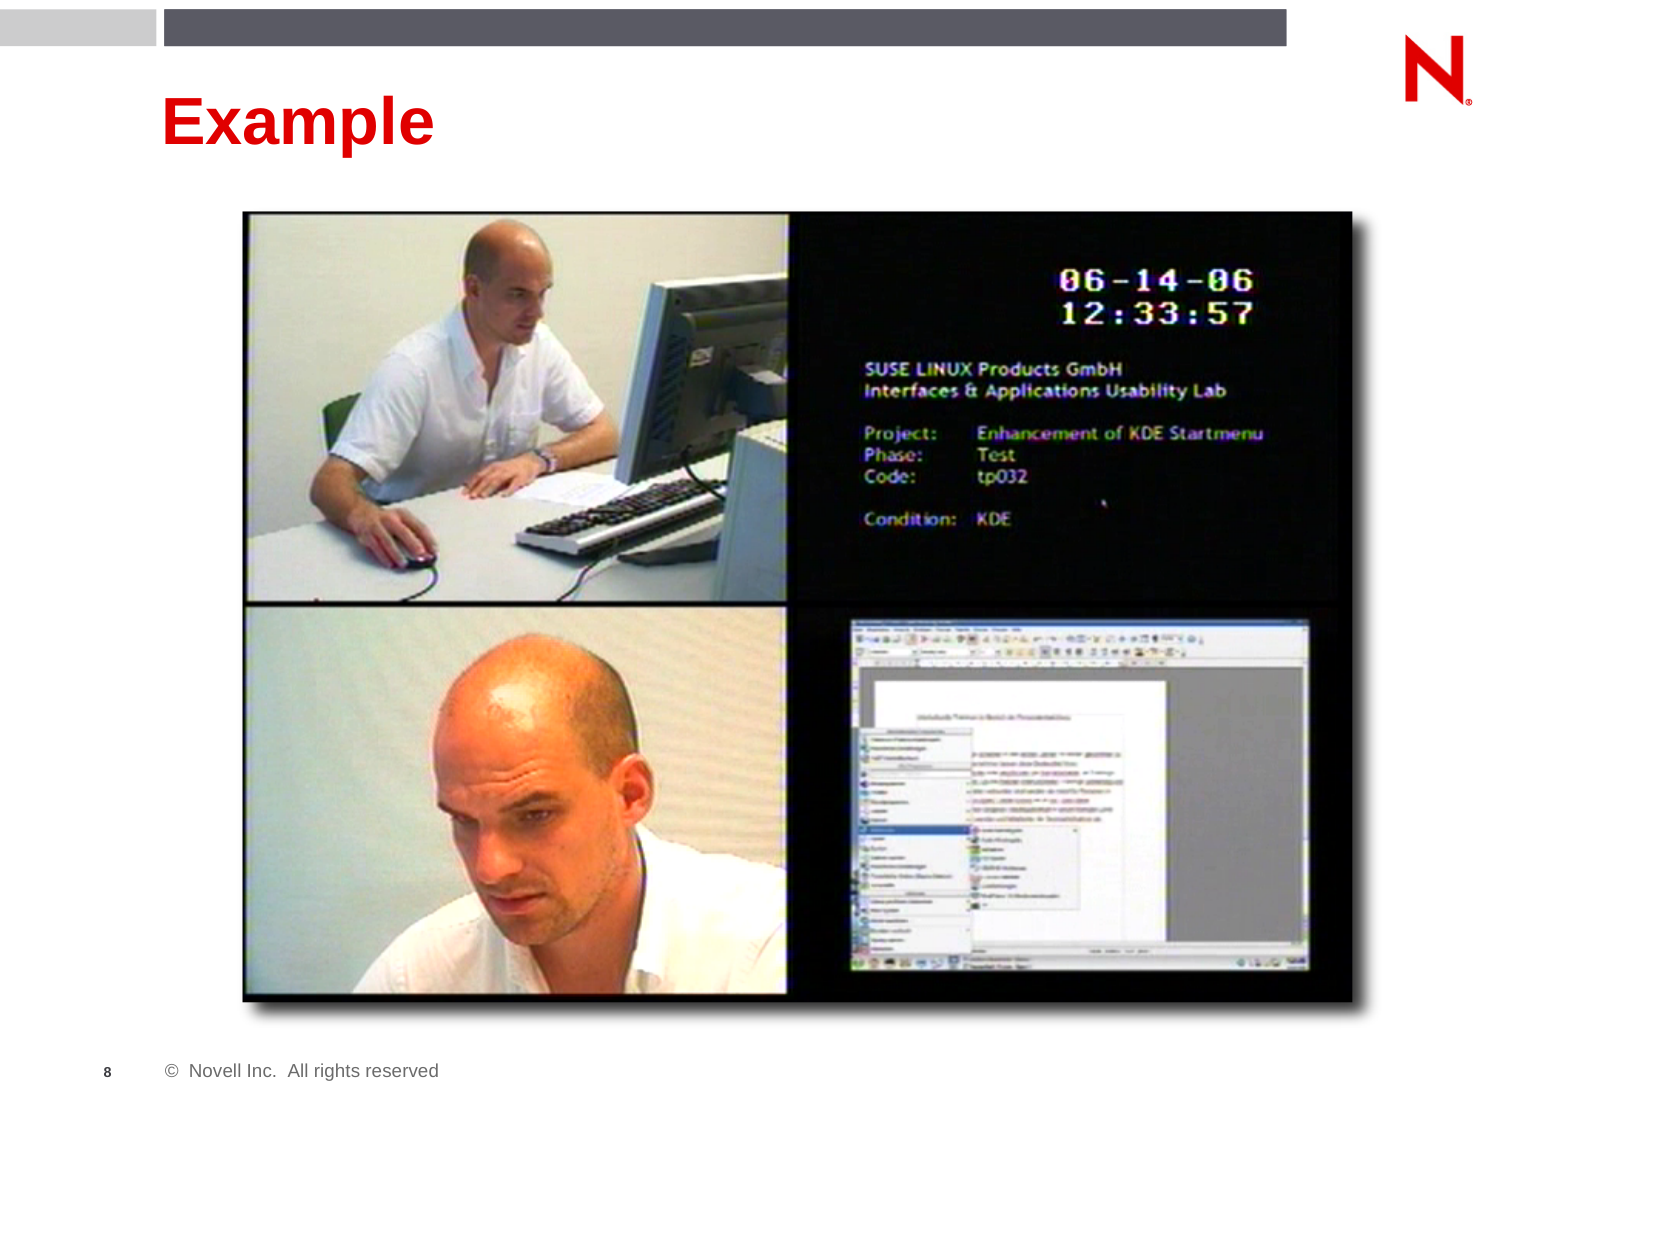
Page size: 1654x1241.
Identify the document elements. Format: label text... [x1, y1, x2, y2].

title Example [161, 41, 1383, 205]
picture [1403, 32, 1473, 107]
picture [232, 202, 1388, 1034]
